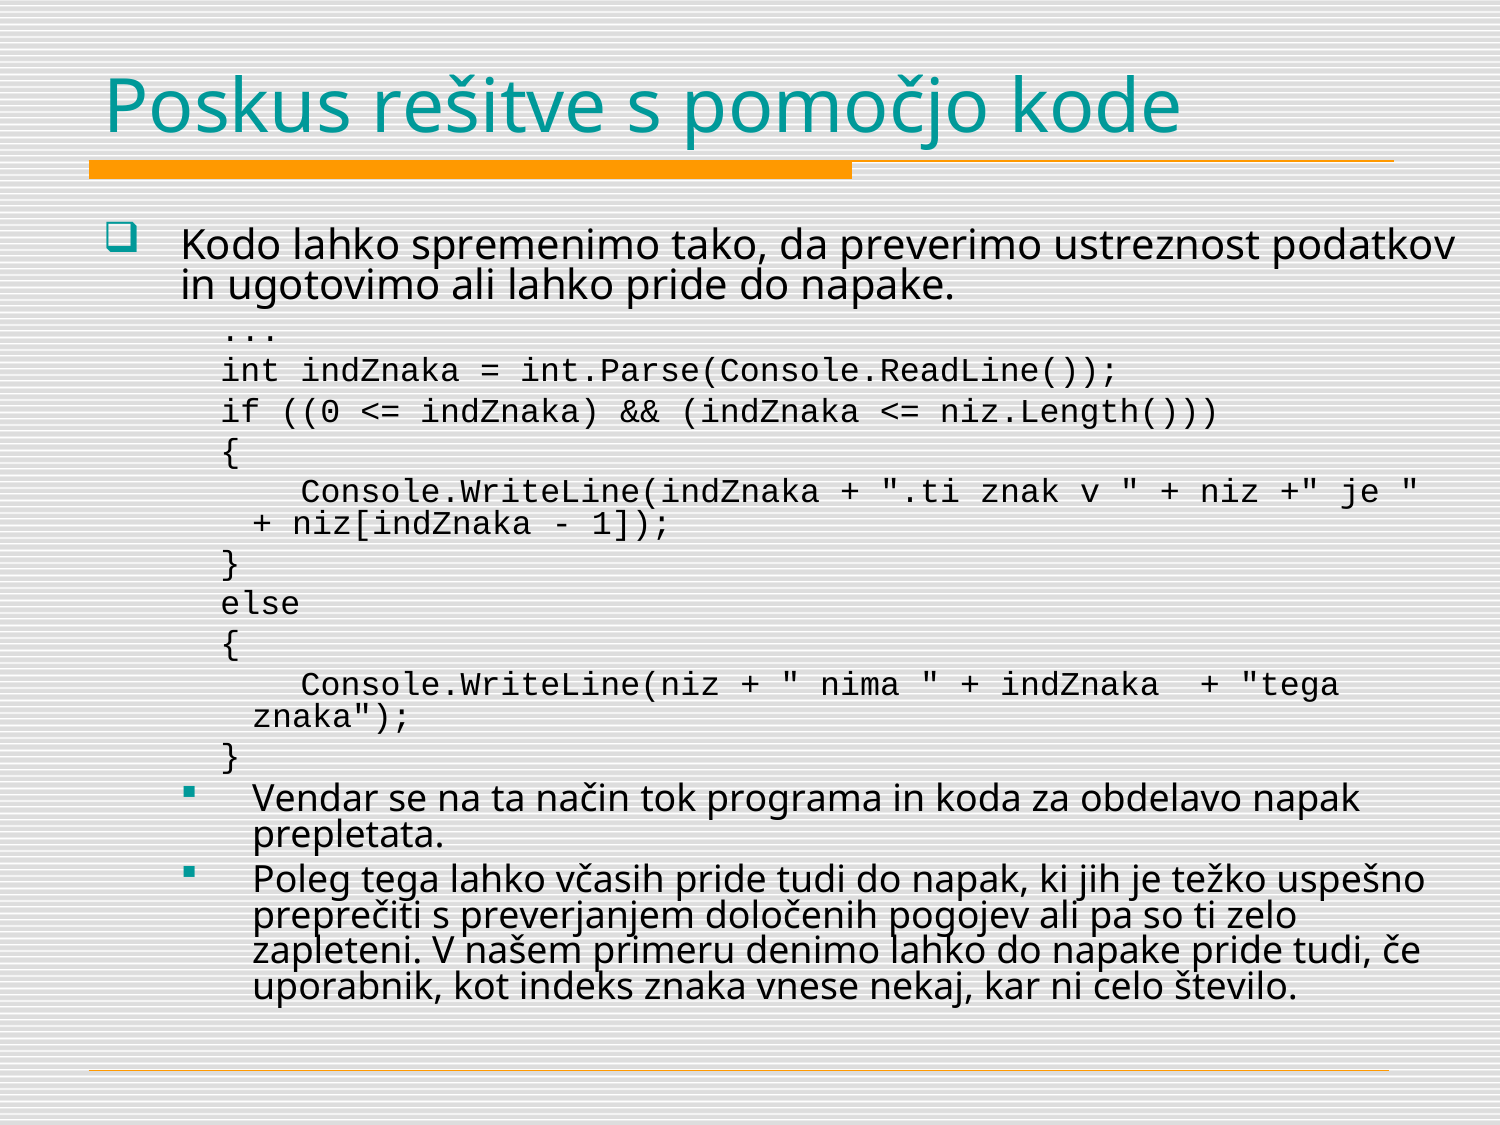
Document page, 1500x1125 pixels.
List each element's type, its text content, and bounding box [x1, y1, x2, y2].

list Kodo lahko spremenimo tako, da preverimo ustreznost podatkov in ugotovimo ali lahko pride do napake. ... int indZnaka = int.Parse(Console.ReadLine()); if ((0 <= indZnaka) && (indZnaka <= niz.Length())) { Console.WriteLine(indZnaka + ".ti znak v " + niz +" je " + niz[indZnaka - 1]); } else { Console.WriteLine(niz + " nima " + indZnaka + "tega znaka"); } Vendar se na ta način tok programa in koda za obdelavo napak prepletata. Poleg tega lahko včasih pride tudi do napak, ki jih je težko uspešno preprečiti s preverjanjem določenih pogojev ali pa so ti zelo zapleteni. V našem primeru denimo lahko do napake pride tudi, če uporabnik, kot indeks znaka vnese nekaj, kar ni celo število. [88, 220, 1471, 1059]
title Poskus rešitve s pomočjo kode [88, 42, 1401, 155]
picture [0, 0, 1500, 1125]
